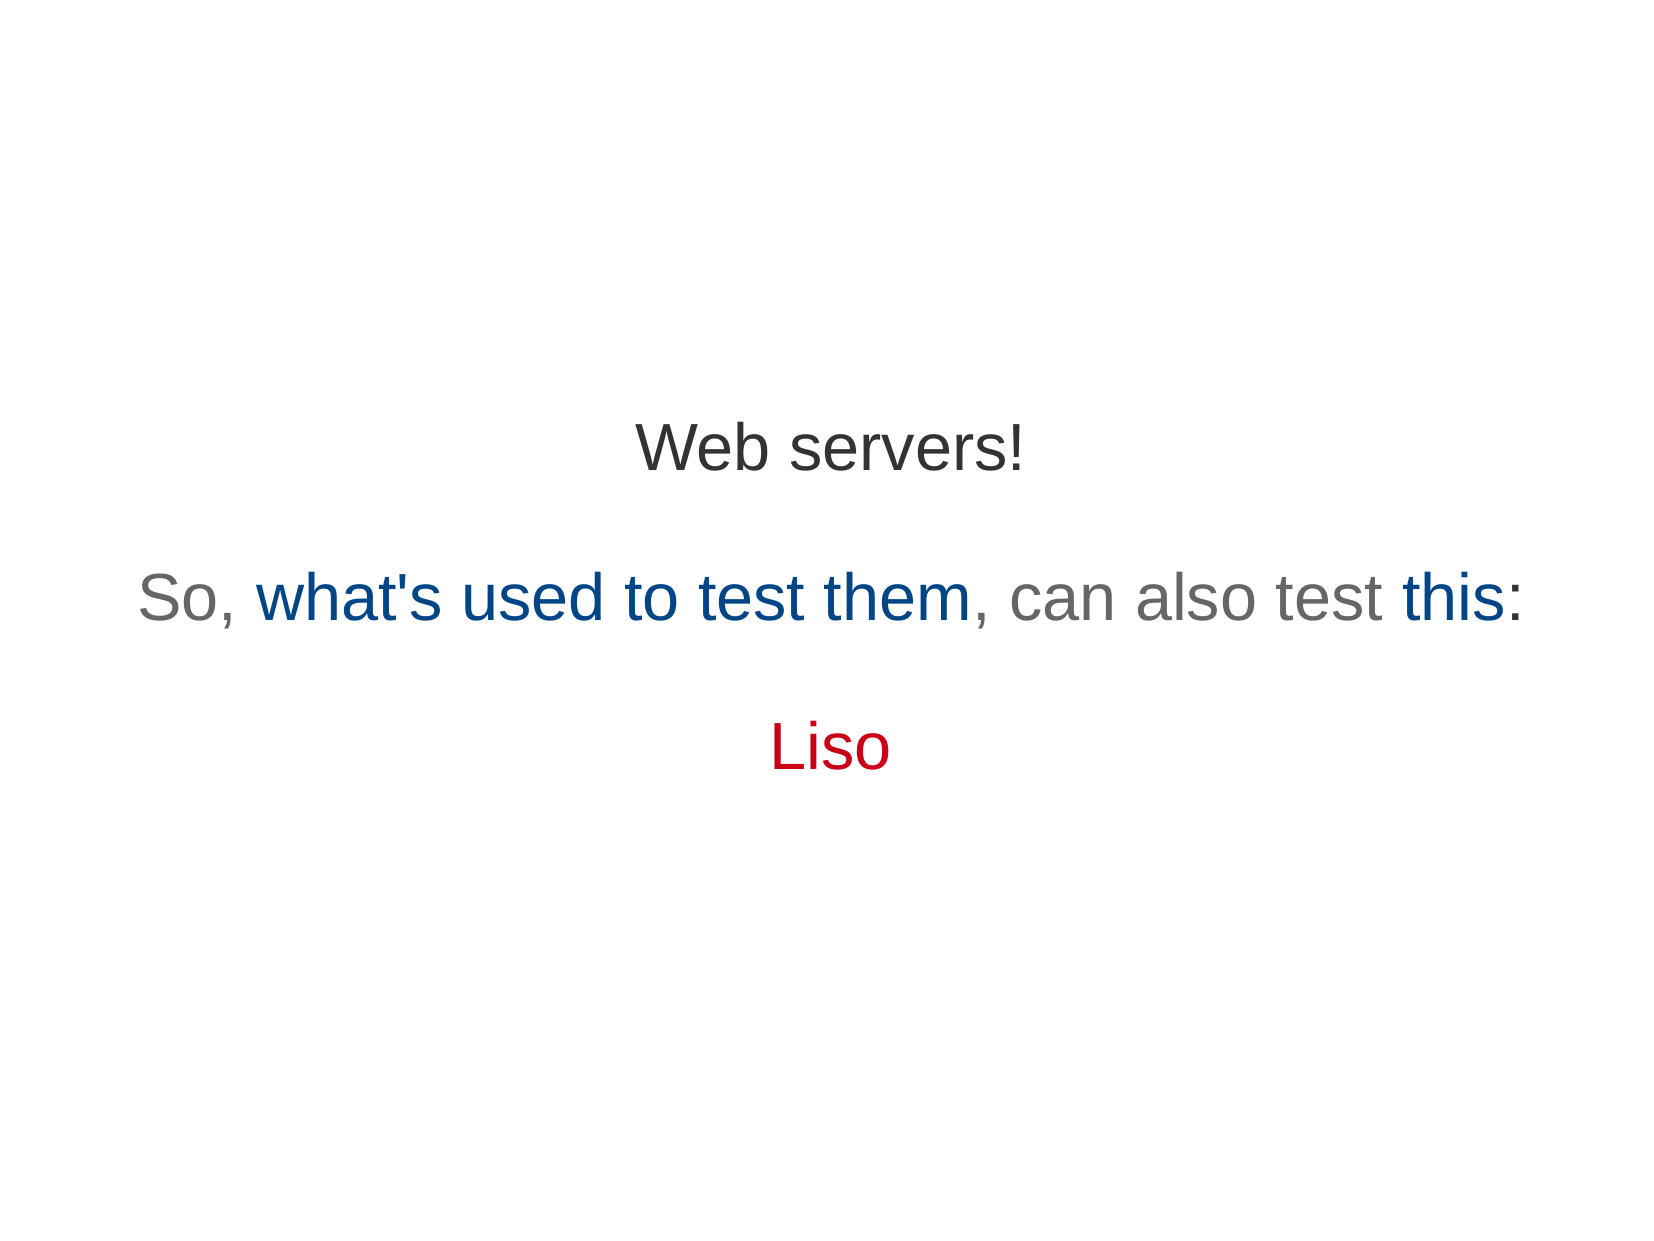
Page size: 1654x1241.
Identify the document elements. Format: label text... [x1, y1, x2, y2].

subtitle Web servers! So, what's used to test them, can also test this: Liso [86, 75, 1576, 1120]
